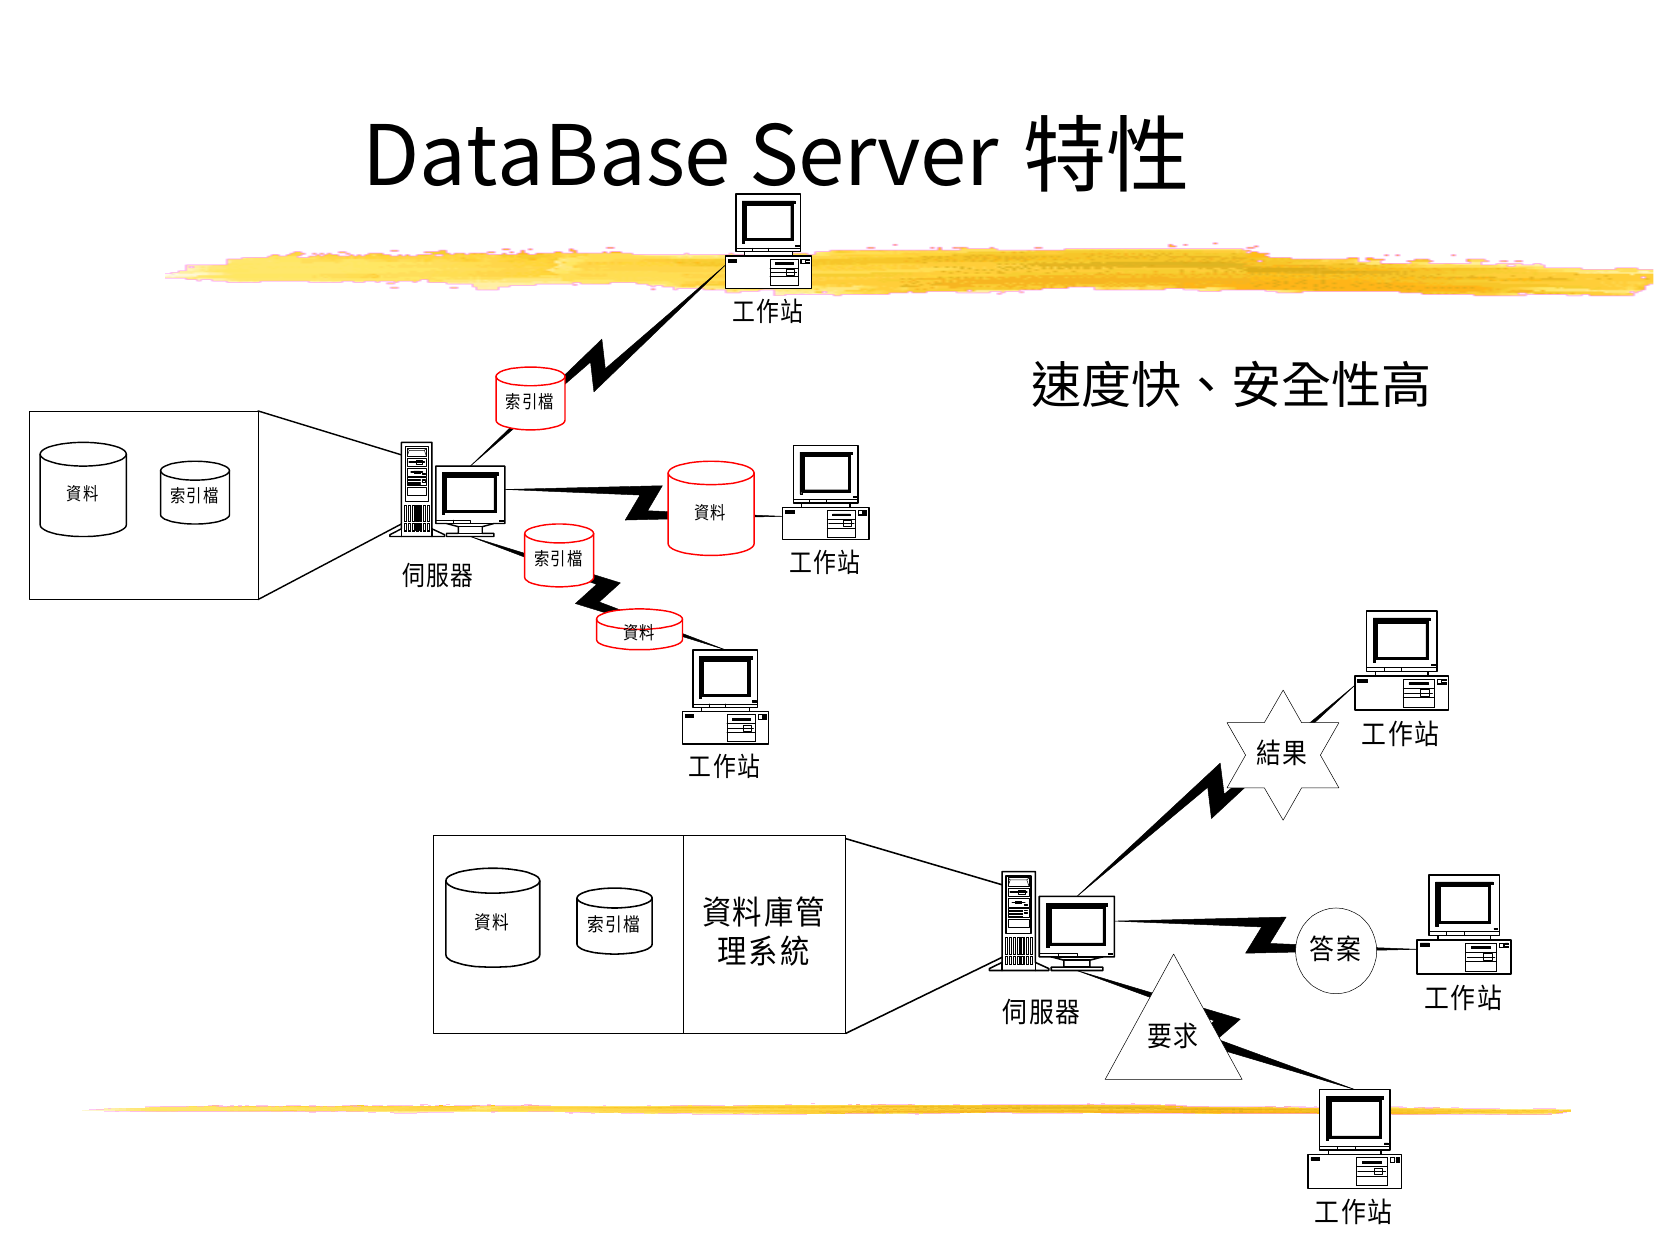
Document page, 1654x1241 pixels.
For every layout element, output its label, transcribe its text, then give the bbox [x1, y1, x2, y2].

picture [948, 237, 1654, 308]
chart [27, 190, 1598, 1241]
text_box 速度快、安全性高 [1031, 340, 1432, 393]
title DataBase Server特性 [73, 39, 1479, 249]
picture [82, 1102, 432, 1117]
